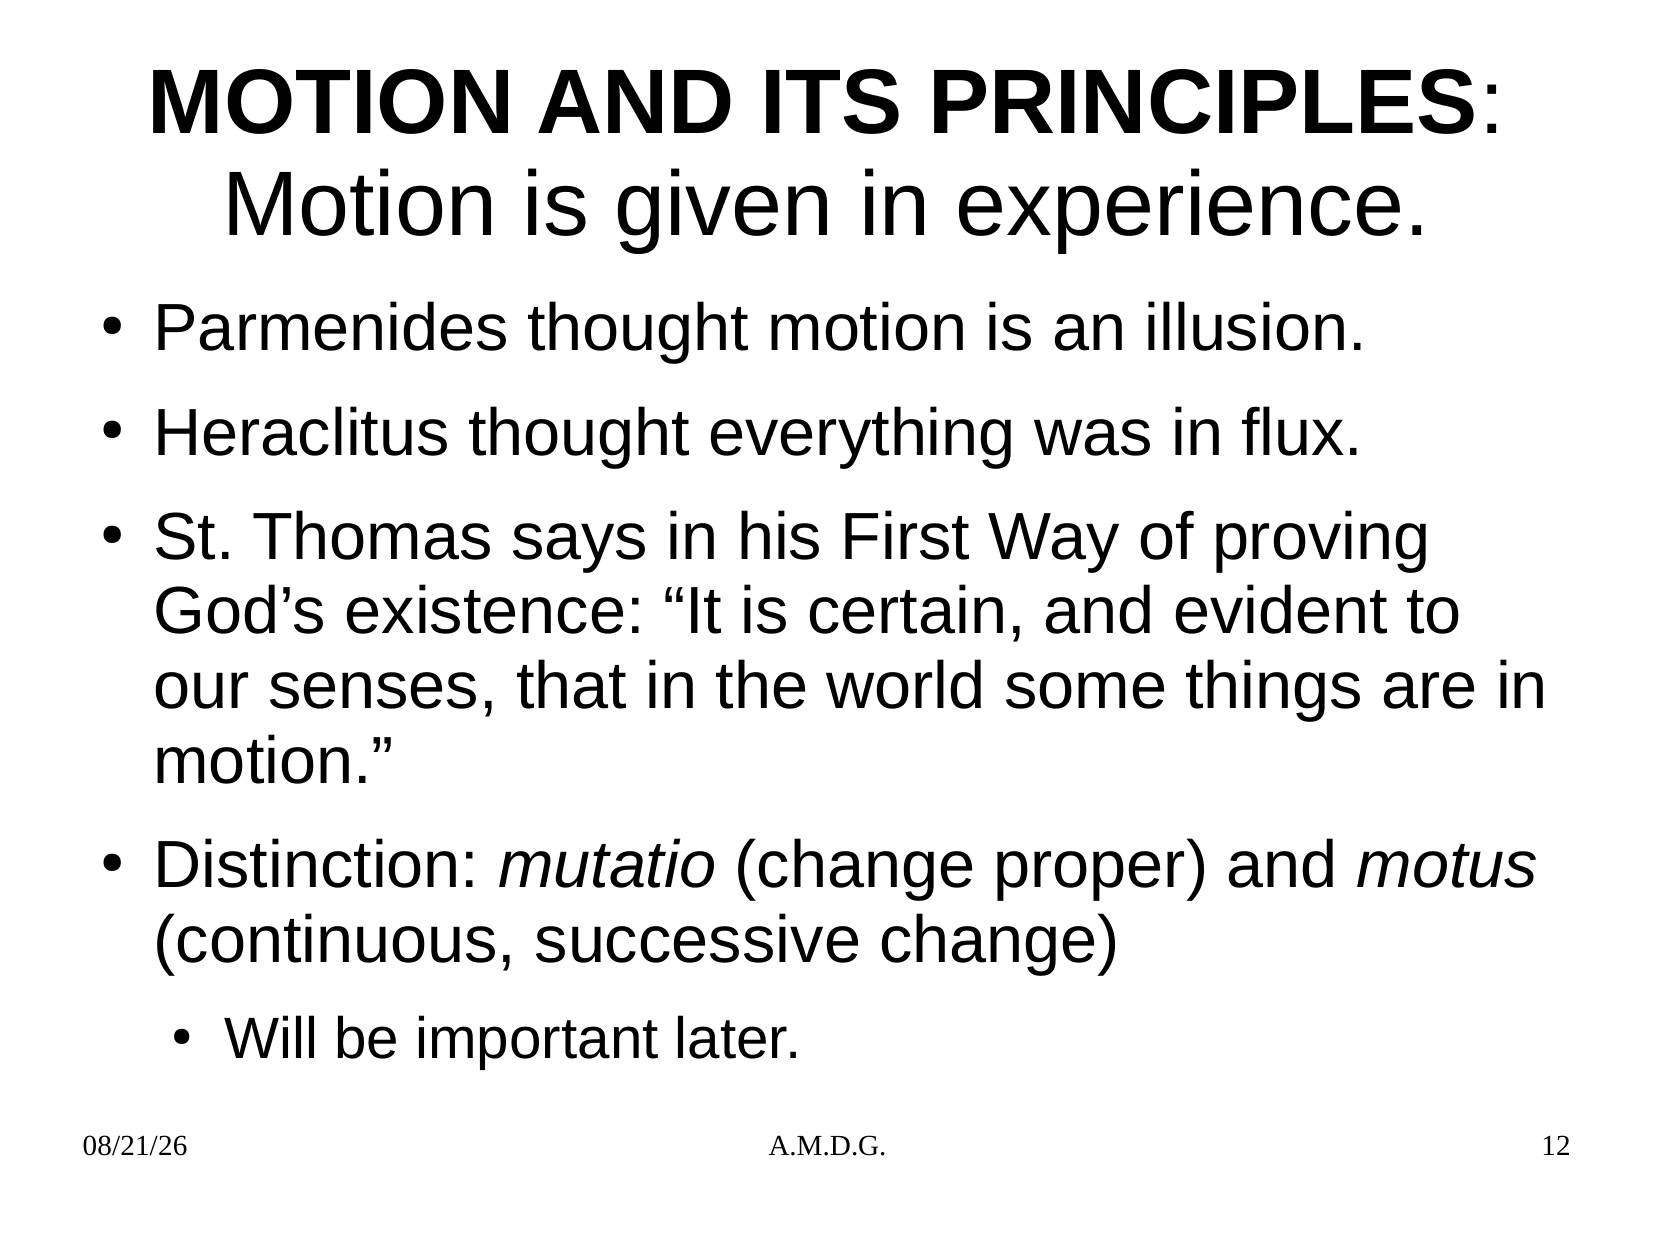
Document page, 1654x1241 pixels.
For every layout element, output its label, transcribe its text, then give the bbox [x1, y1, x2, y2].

list Parmenides thought motion is an illusion. Heraclitus thought everything was in flux. St. Thomas says in his First Way of proving God’s existence: “It is certain, and evident to our senses, that in the world some things are in motion.” Distinction: mutatio (change proper) and motus (continuous, successive change) Will be important later. [82, 290, 1571, 1109]
title MOTION AND ITS PRINCIPLES: Motion is given in experience. [82, 49, 1571, 257]
